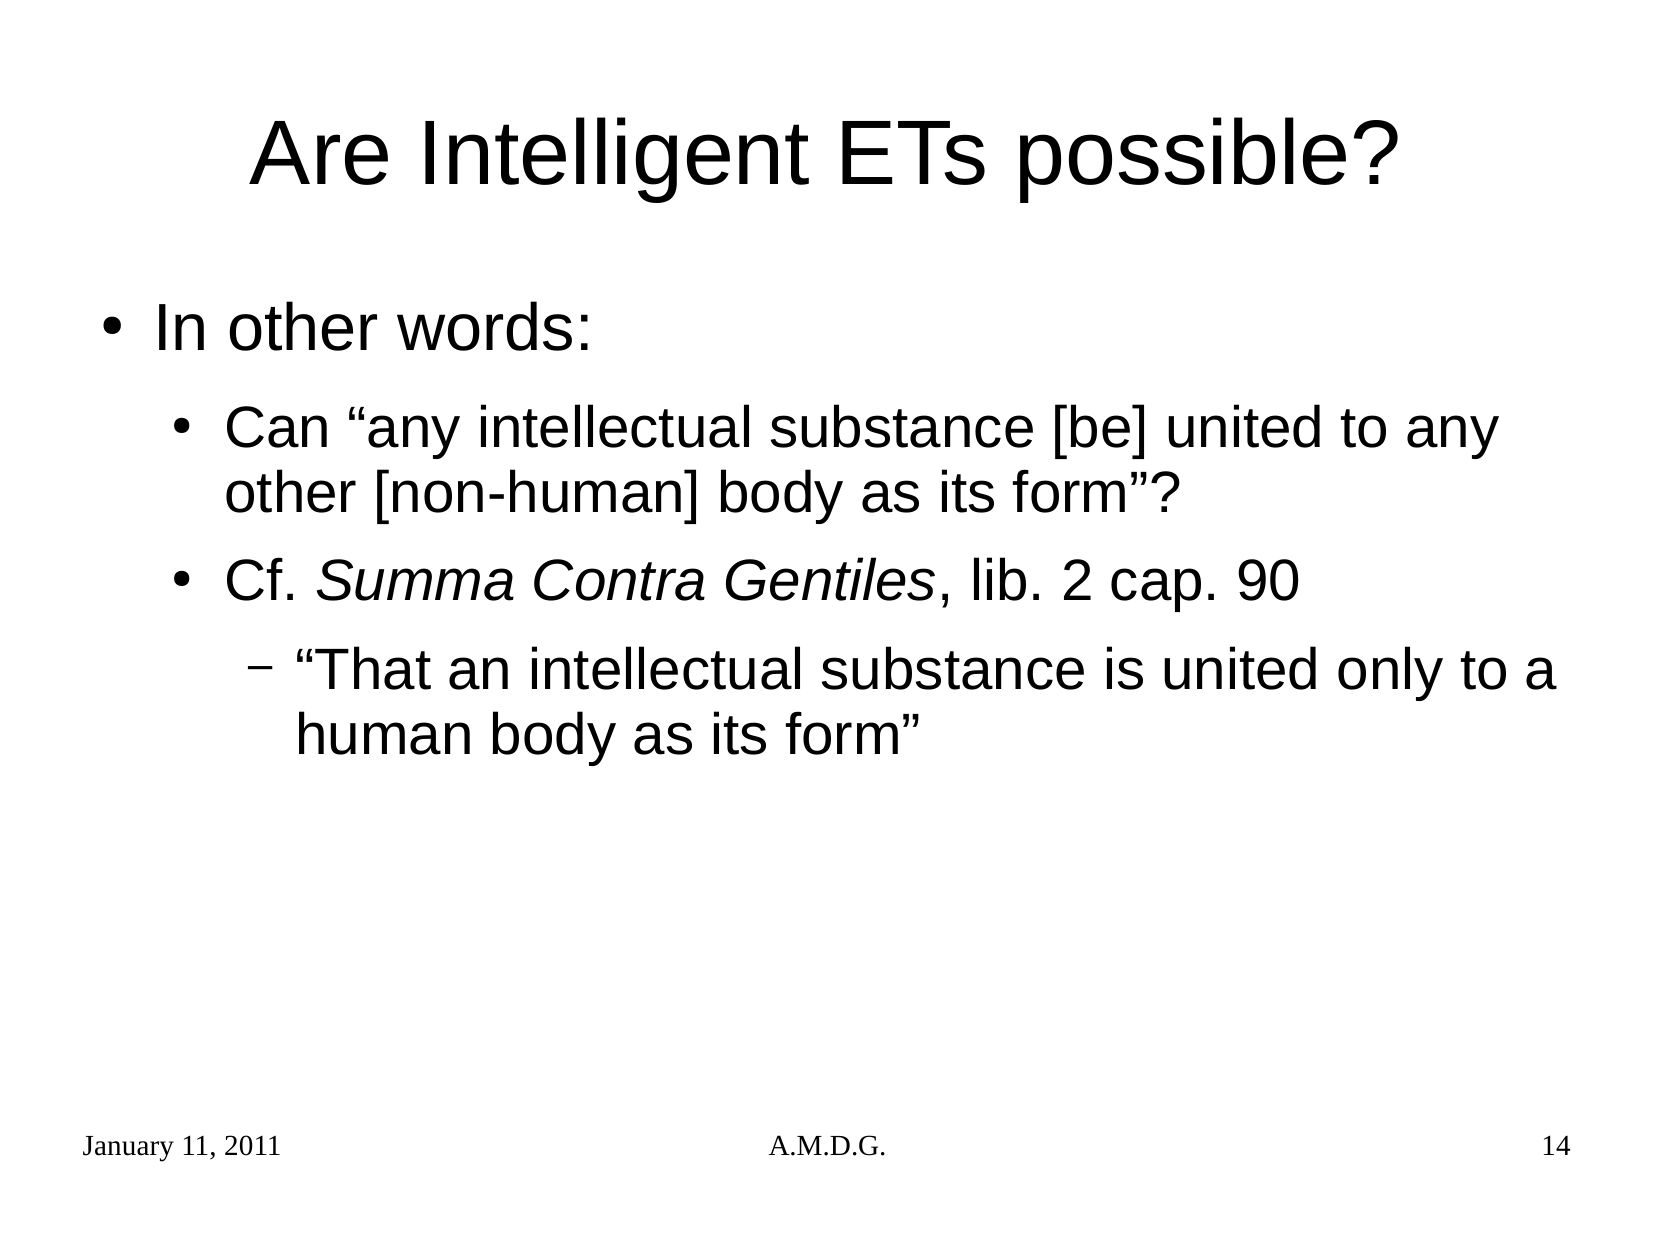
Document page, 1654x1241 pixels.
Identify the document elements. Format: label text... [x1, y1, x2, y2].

title Are Intelligent ETs possible? [82, 49, 1571, 257]
list In other words: Can “any intellectual substance [be] united to any other [non-human] body as its form”? Cf. Summa Contra Gentiles, lib. 2 cap. 90 “That an intellectual substance is united only to a human body as its form” [82, 290, 1571, 1109]
